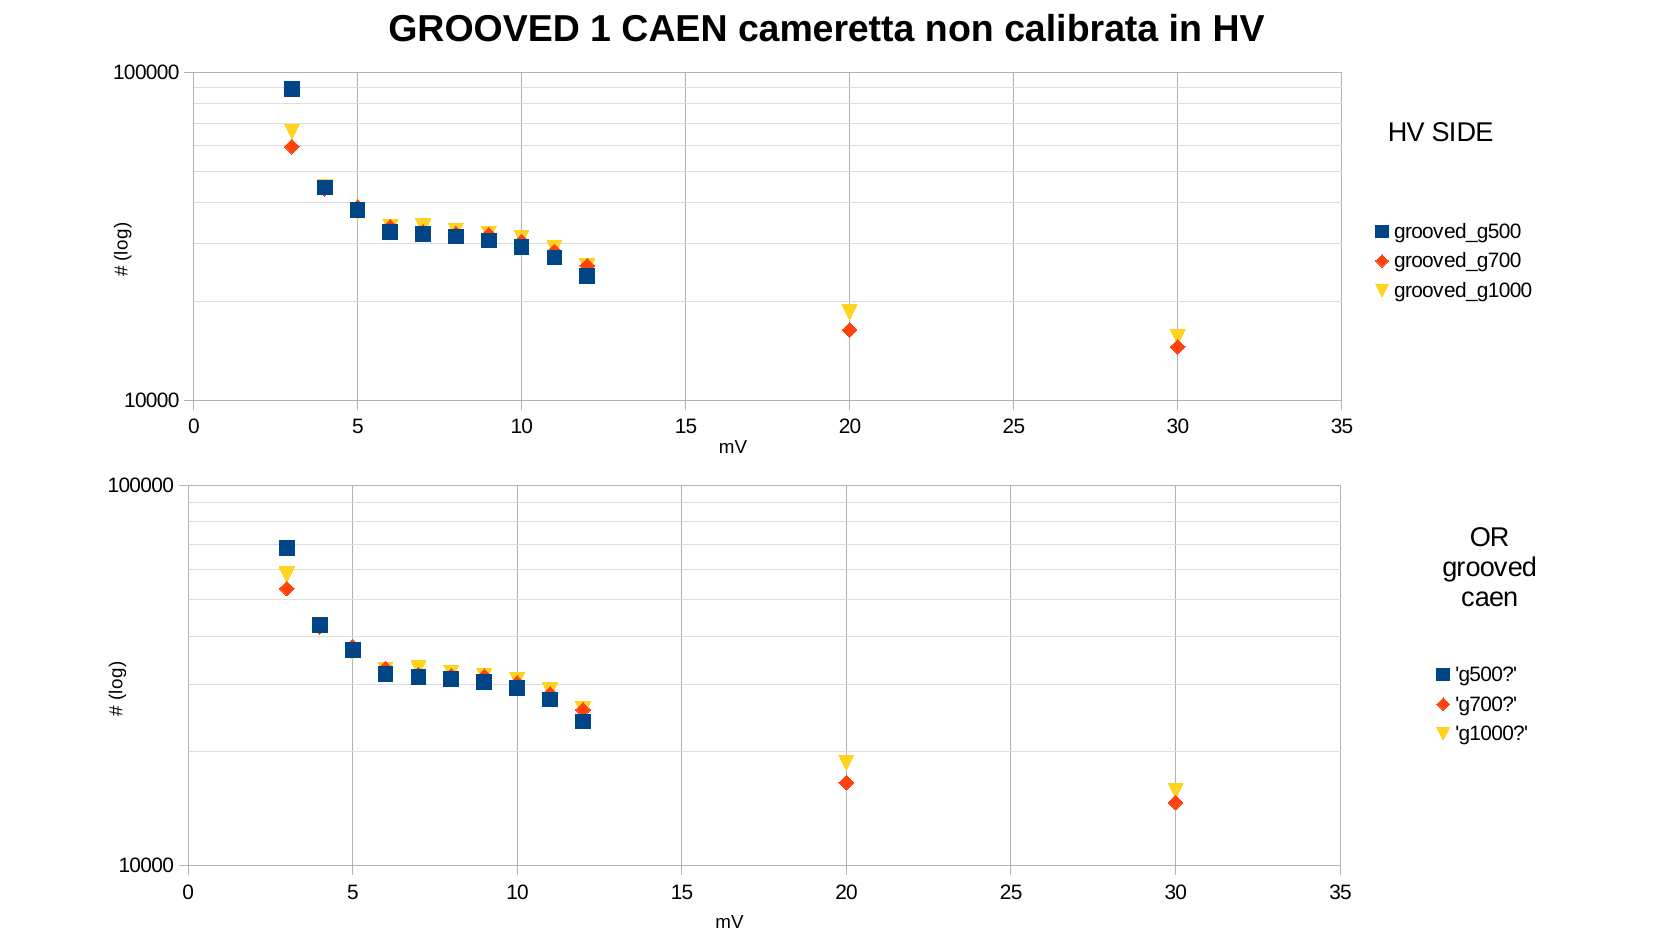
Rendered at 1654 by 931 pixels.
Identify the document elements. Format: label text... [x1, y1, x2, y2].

text_box GROOVED 1 CAEN cameretta non calibrata in HV [0, 0, 1654, 57]
chart [99, 469, 1547, 931]
chart [104, 58, 1552, 464]
